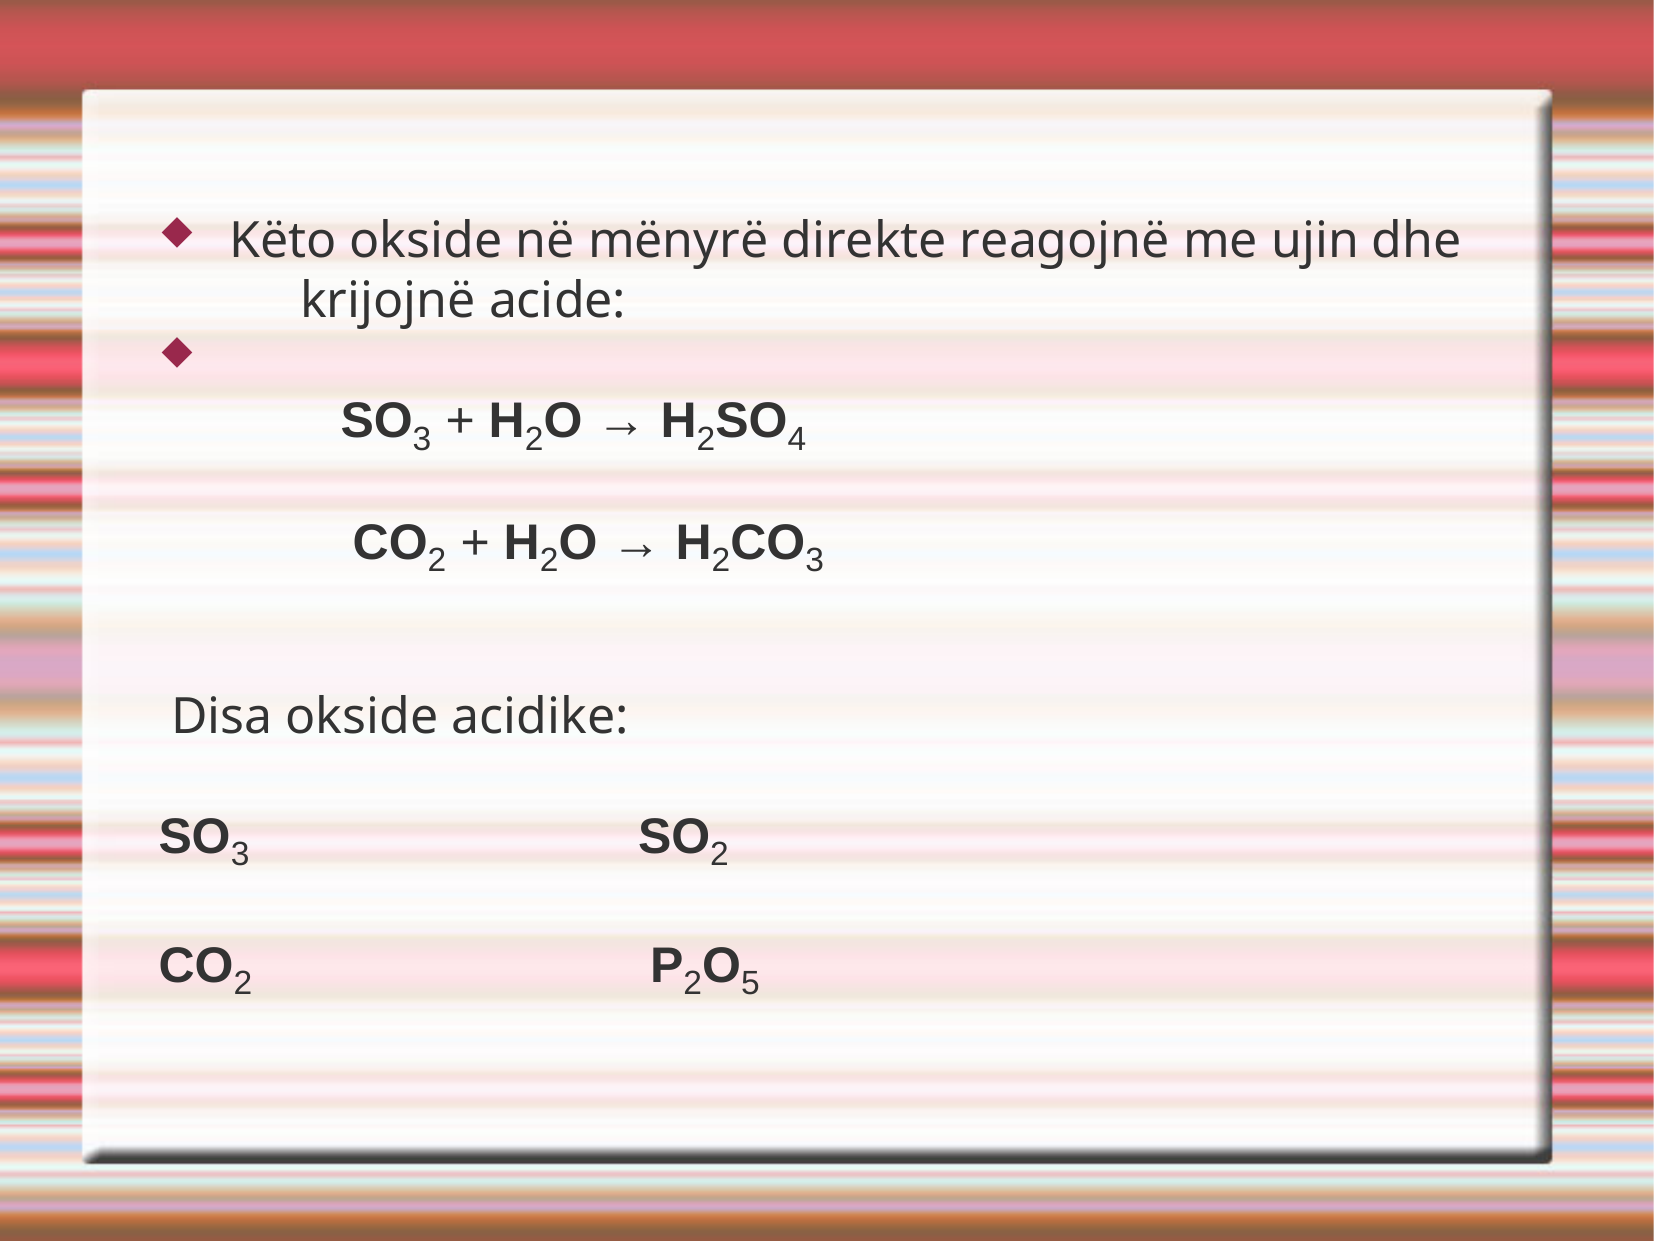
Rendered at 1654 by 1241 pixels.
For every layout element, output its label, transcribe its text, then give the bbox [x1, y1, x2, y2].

list Këto okside në mënyrë direkte reagojnë me ujin dhe krijojnë acide: SO3 + H2O → H2SO4 CO2 + H2O → H2CO3 Disa okside acidike: SO3 SO2 CO2 P2O5 [134, 207, 1516, 1132]
